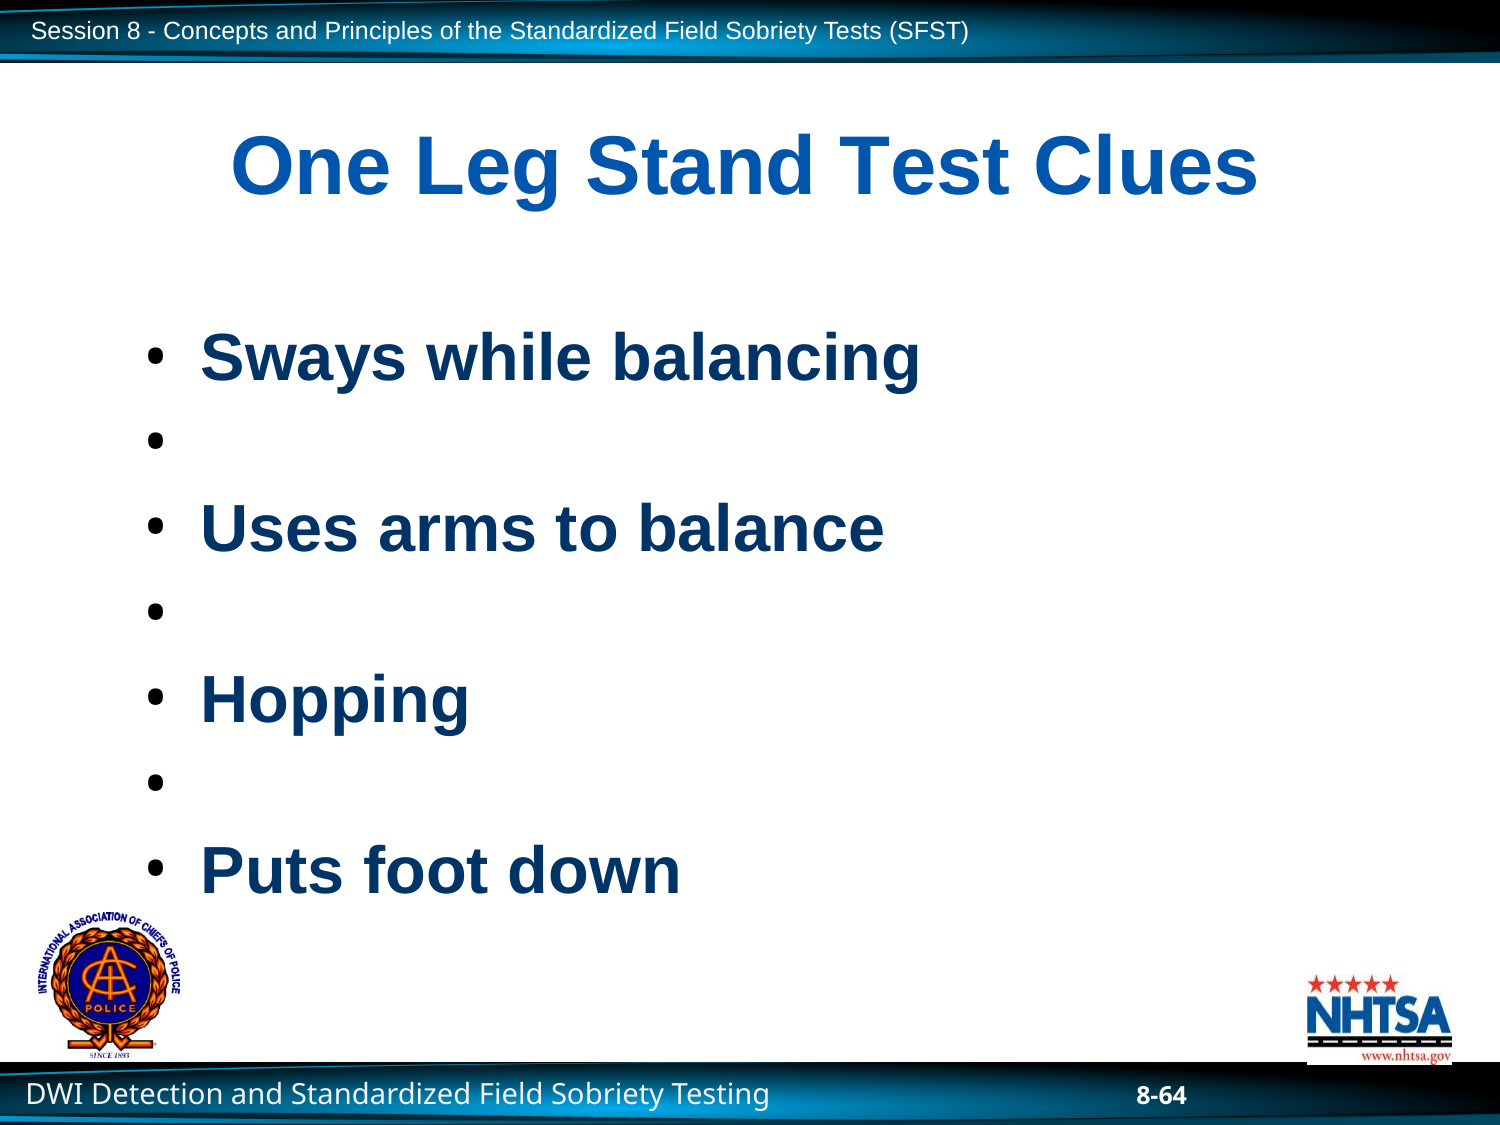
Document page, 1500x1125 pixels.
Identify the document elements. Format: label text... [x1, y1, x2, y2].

title One Leg Stand Test Clues [85, 111, 1406, 207]
text_box 8-64 [1121, 1067, 1471, 1125]
list Sways while balancing Uses arms to balance Hopping Puts foot down [143, 314, 1461, 937]
